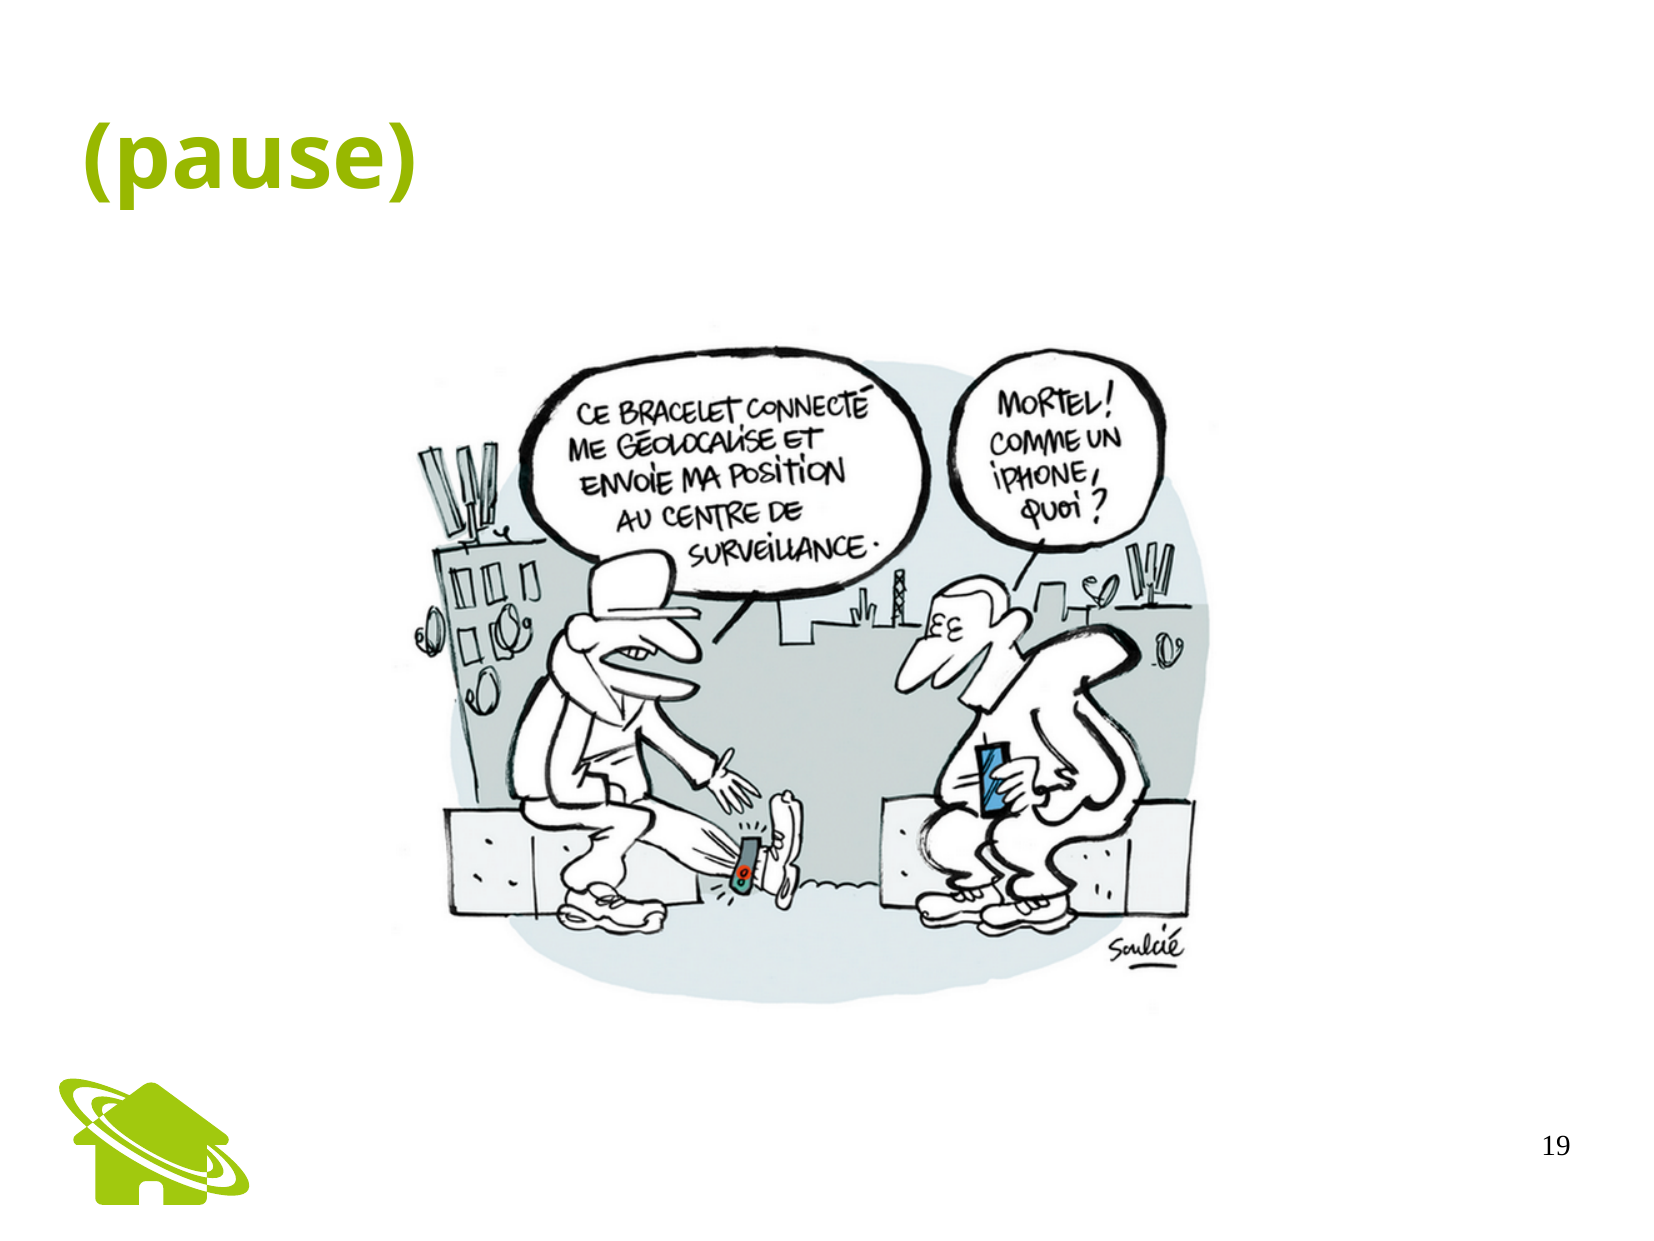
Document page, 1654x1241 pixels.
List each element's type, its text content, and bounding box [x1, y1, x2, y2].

title (pause) [82, 49, 1571, 257]
picture [385, 314, 1269, 1034]
